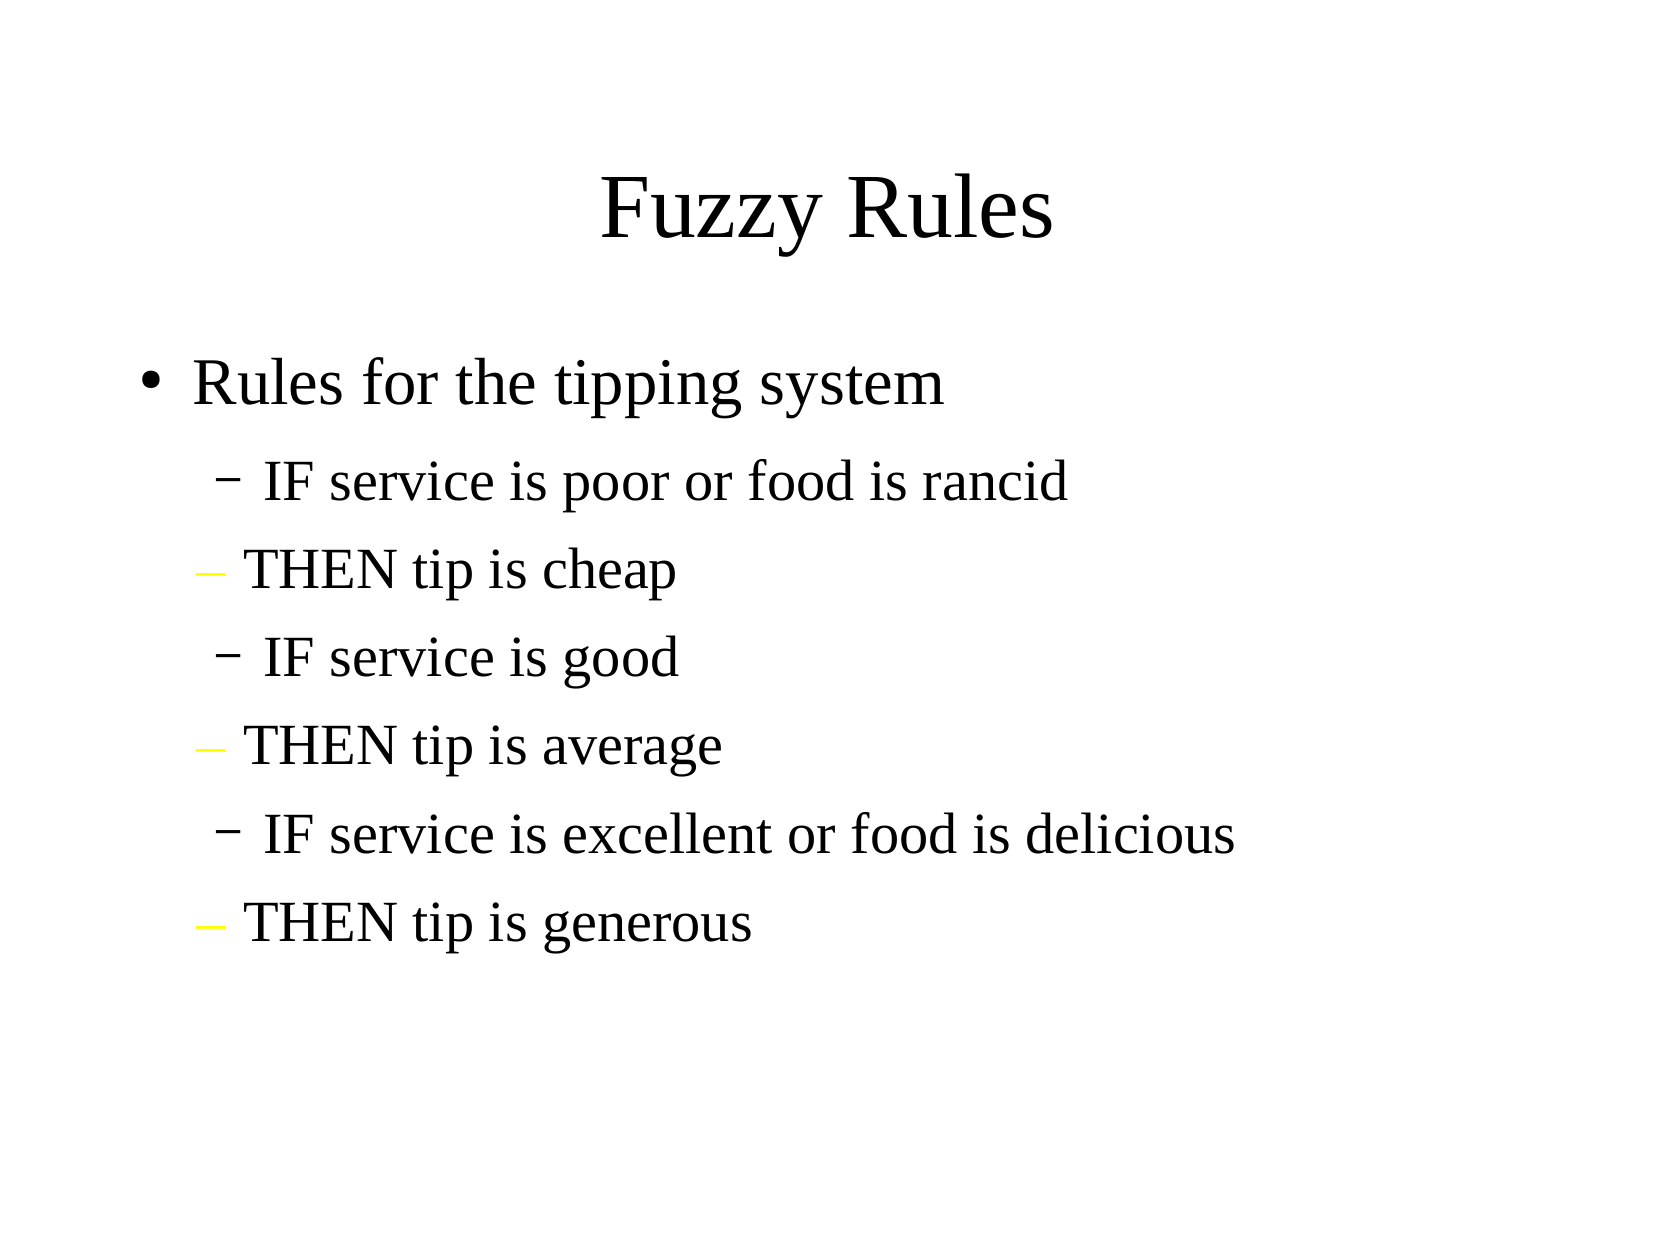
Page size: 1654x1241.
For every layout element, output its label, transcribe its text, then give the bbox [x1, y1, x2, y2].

title Fuzzy Rules [121, 102, 1534, 311]
list Rules for the tipping system IF service is poor or food is rancid THEN tip is cheap IF service is good THEN tip is average IF service is excellent or food is delicious THEN tip is generous [121, 344, 1534, 1127]
